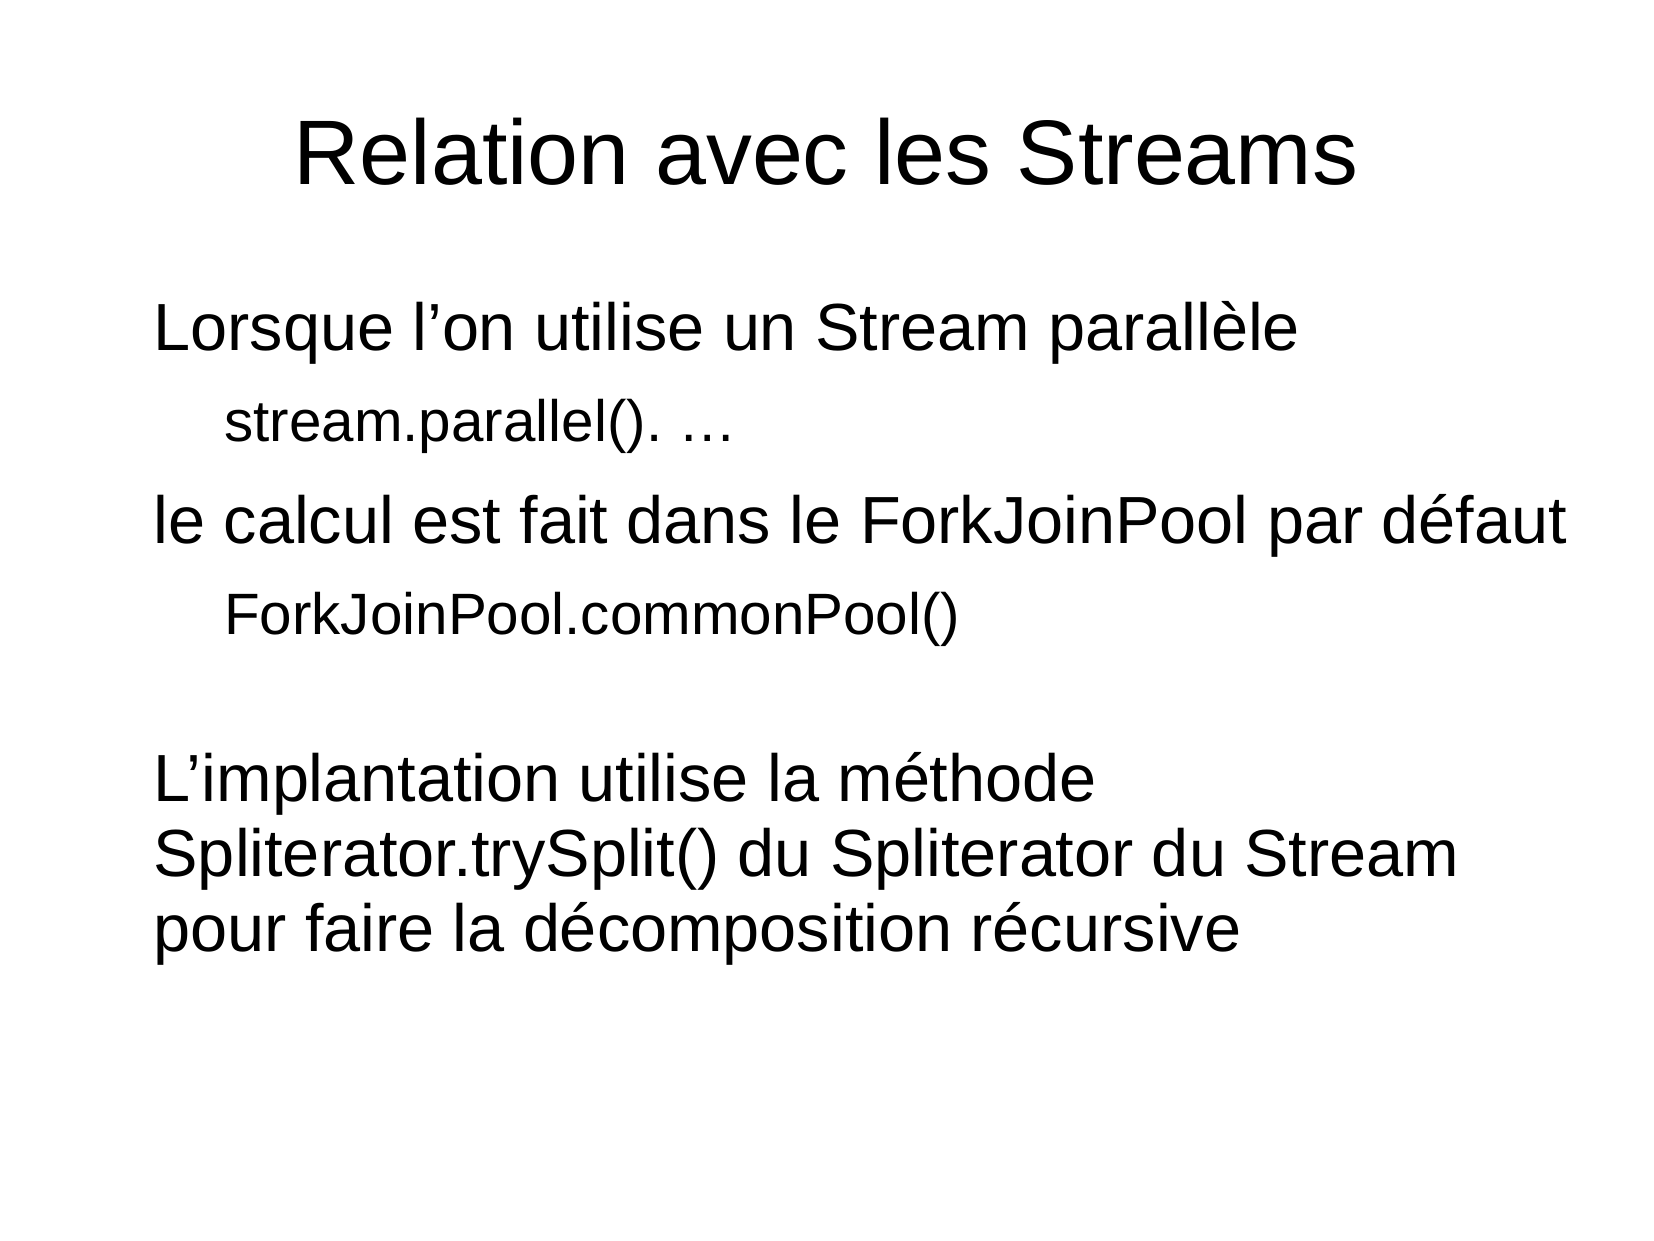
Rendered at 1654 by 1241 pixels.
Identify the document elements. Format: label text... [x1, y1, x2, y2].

list Lorsque l’on utilise un Stream parallèle stream.parallel(). … le calcul est fait dans le ForkJoinPool par défaut ForkJoinPool.commonPool() L’implantation utilise la méthode Spliterator.trySplit() du Spliterator du Stream pour faire la décomposition récursive [82, 290, 1571, 1141]
title Relation avec les Streams [82, 49, 1571, 257]
